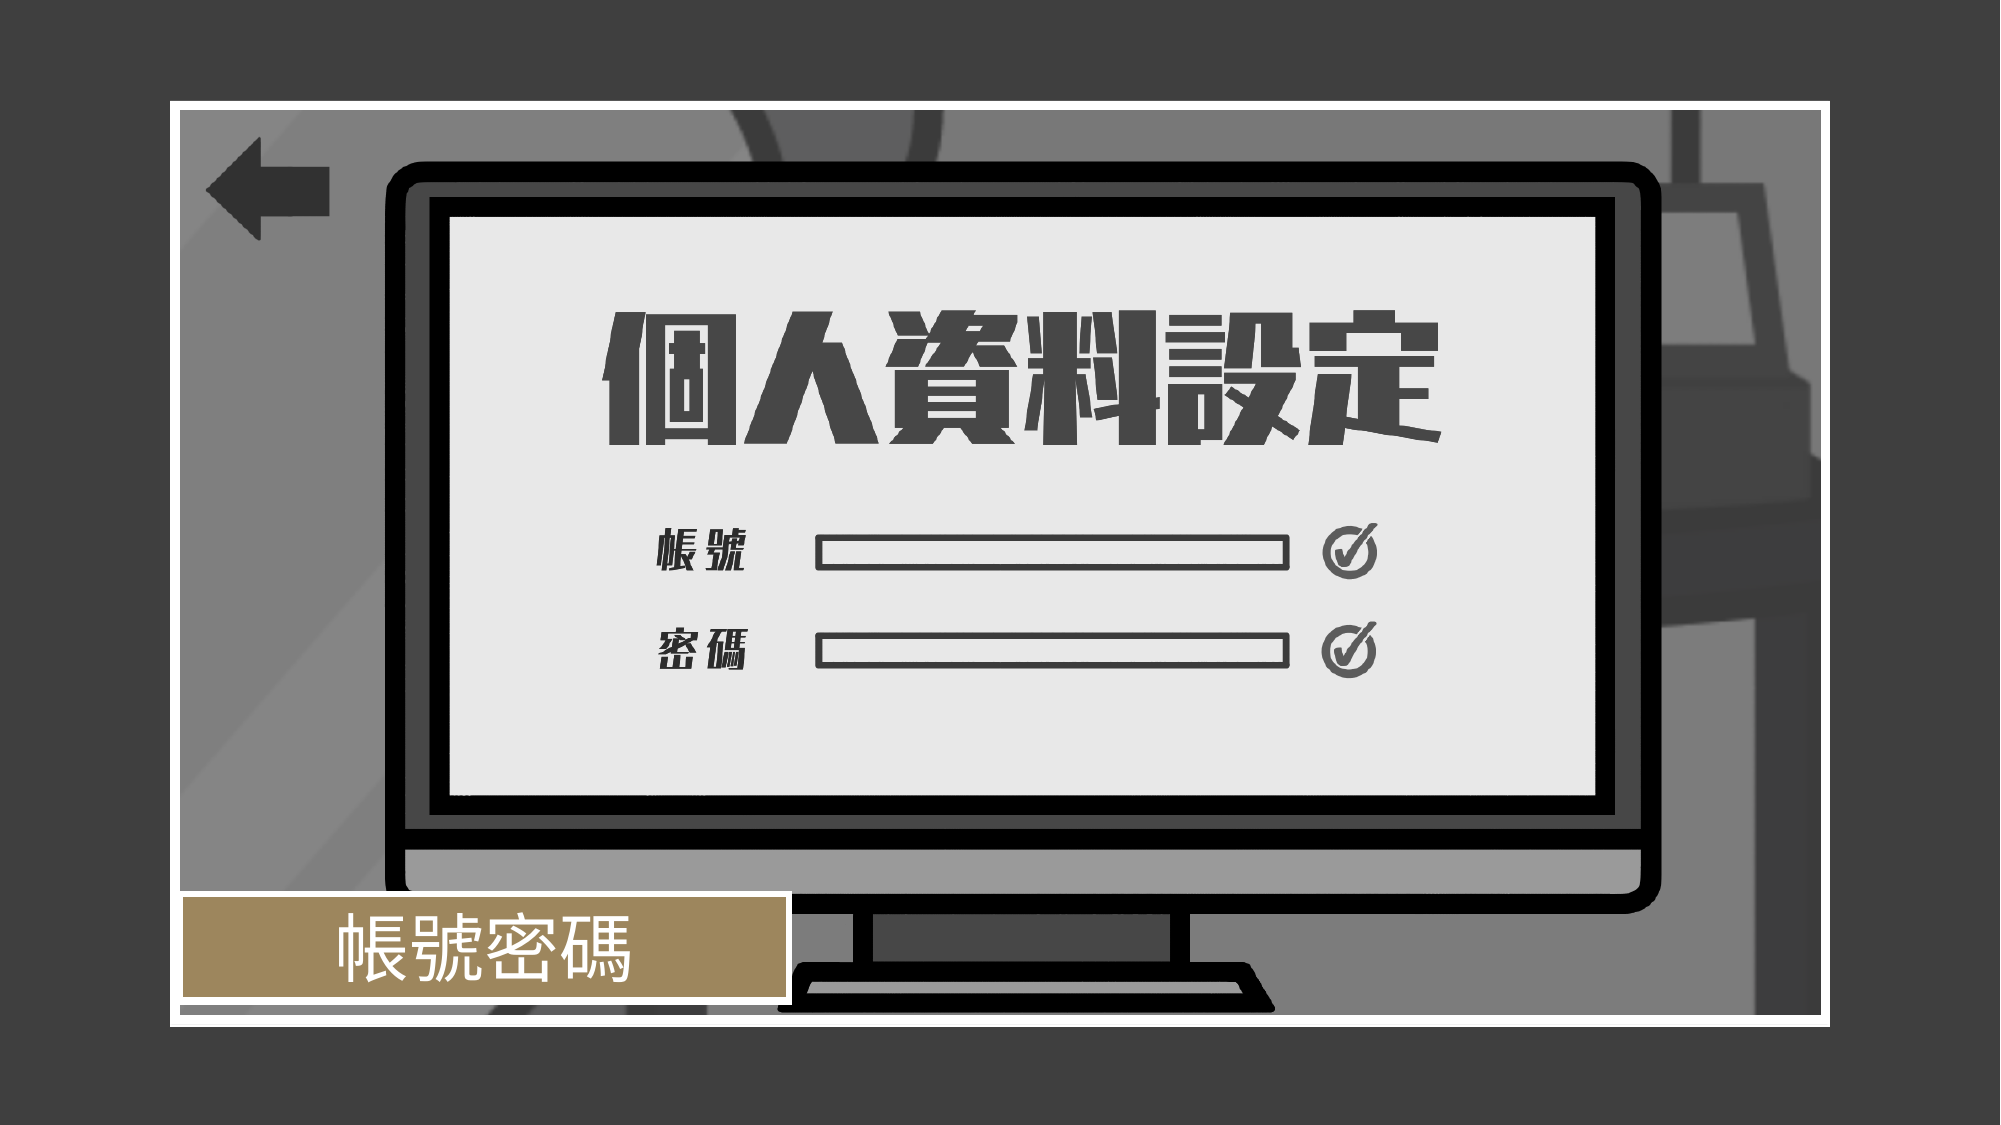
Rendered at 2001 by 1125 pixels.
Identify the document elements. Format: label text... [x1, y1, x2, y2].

text_box 帳號密碼 [179, 893, 789, 1000]
picture [179, 110, 1821, 1015]
